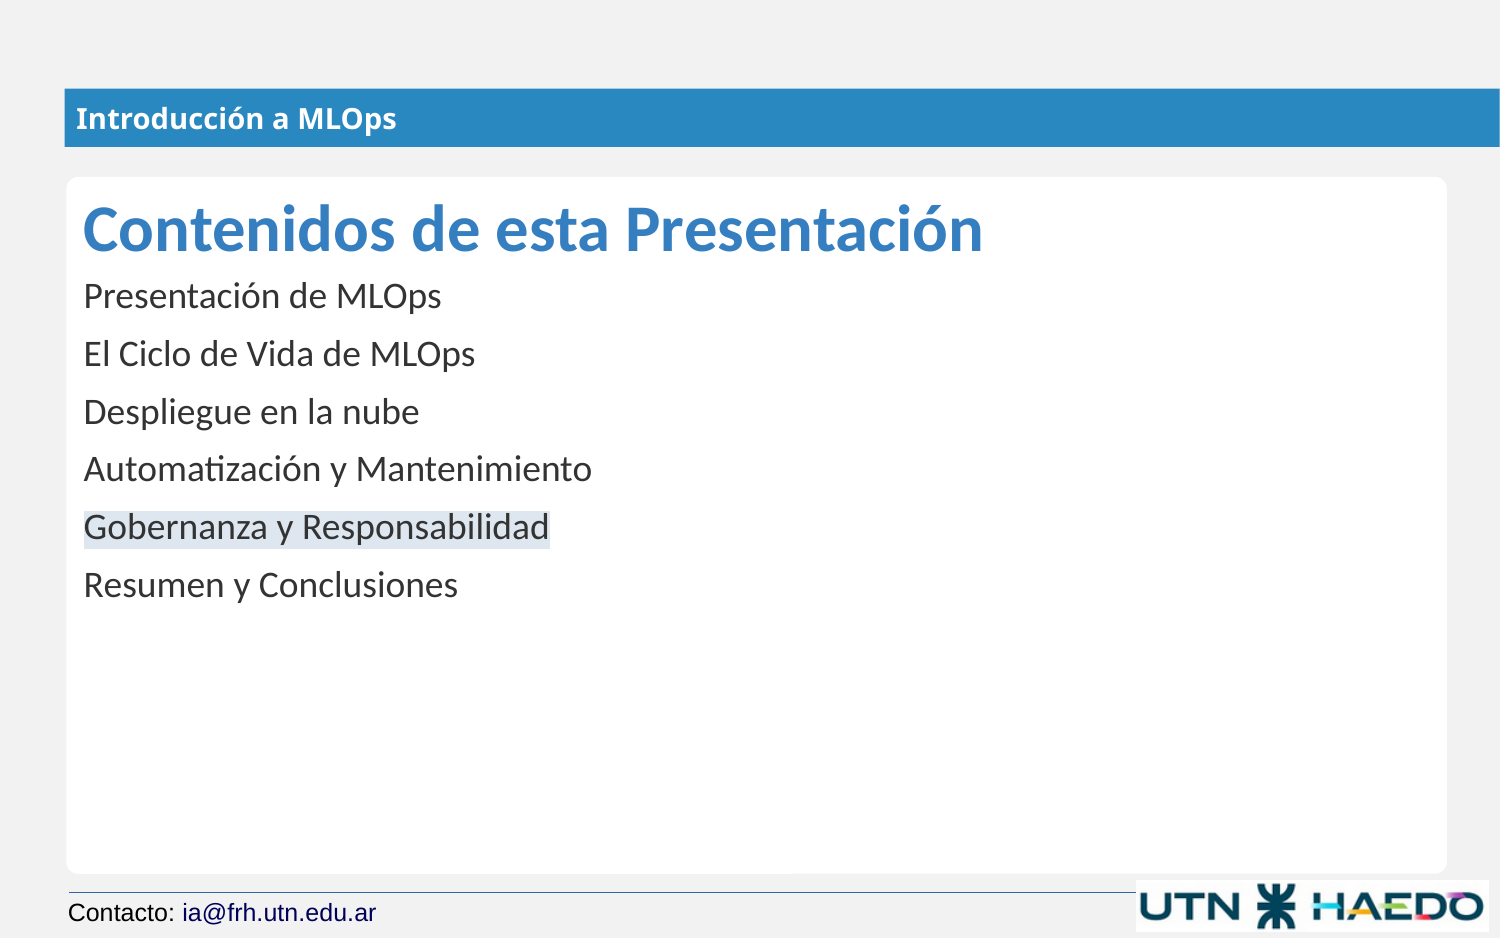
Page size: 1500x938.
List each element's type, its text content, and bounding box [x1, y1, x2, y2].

text_box Contenidos de esta Presentación Presentación de MLOps El Ciclo de Vida de MLOps Despliegue en la nube Automatización y Mantenimiento Gobernanza y Responsabilidad Resumen y Conclusiones [68, 177, 1441, 938]
text_box Introducción a MLOps [64, 88, 1500, 147]
picture [1441, 880, 1489, 932]
